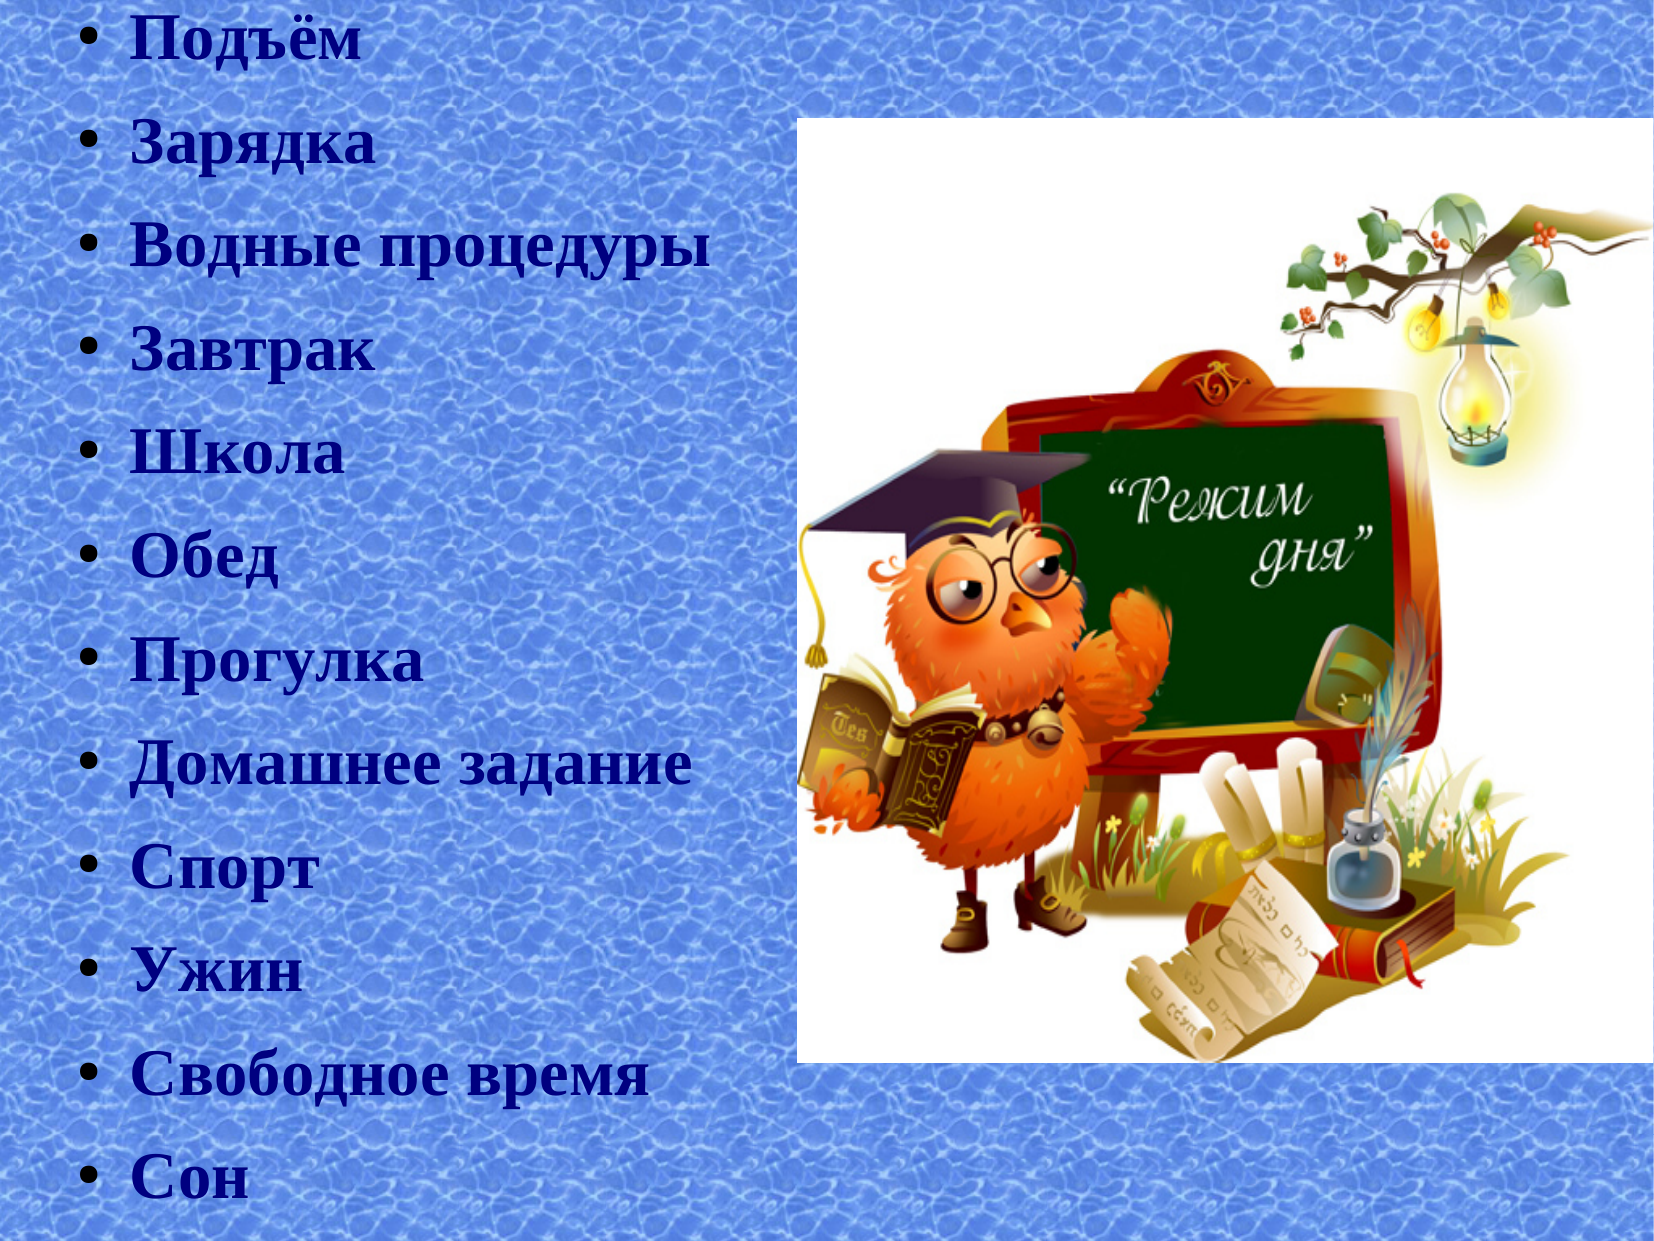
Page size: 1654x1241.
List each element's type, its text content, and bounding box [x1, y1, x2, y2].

picture [0, 0, 1654, 1241]
list Подъём Зарядка Водные процедуры Завтрак Школа Обед Прогулка Домашнее задание Спорт Ужин Свободное время Сон [59, 0, 916, 1214]
